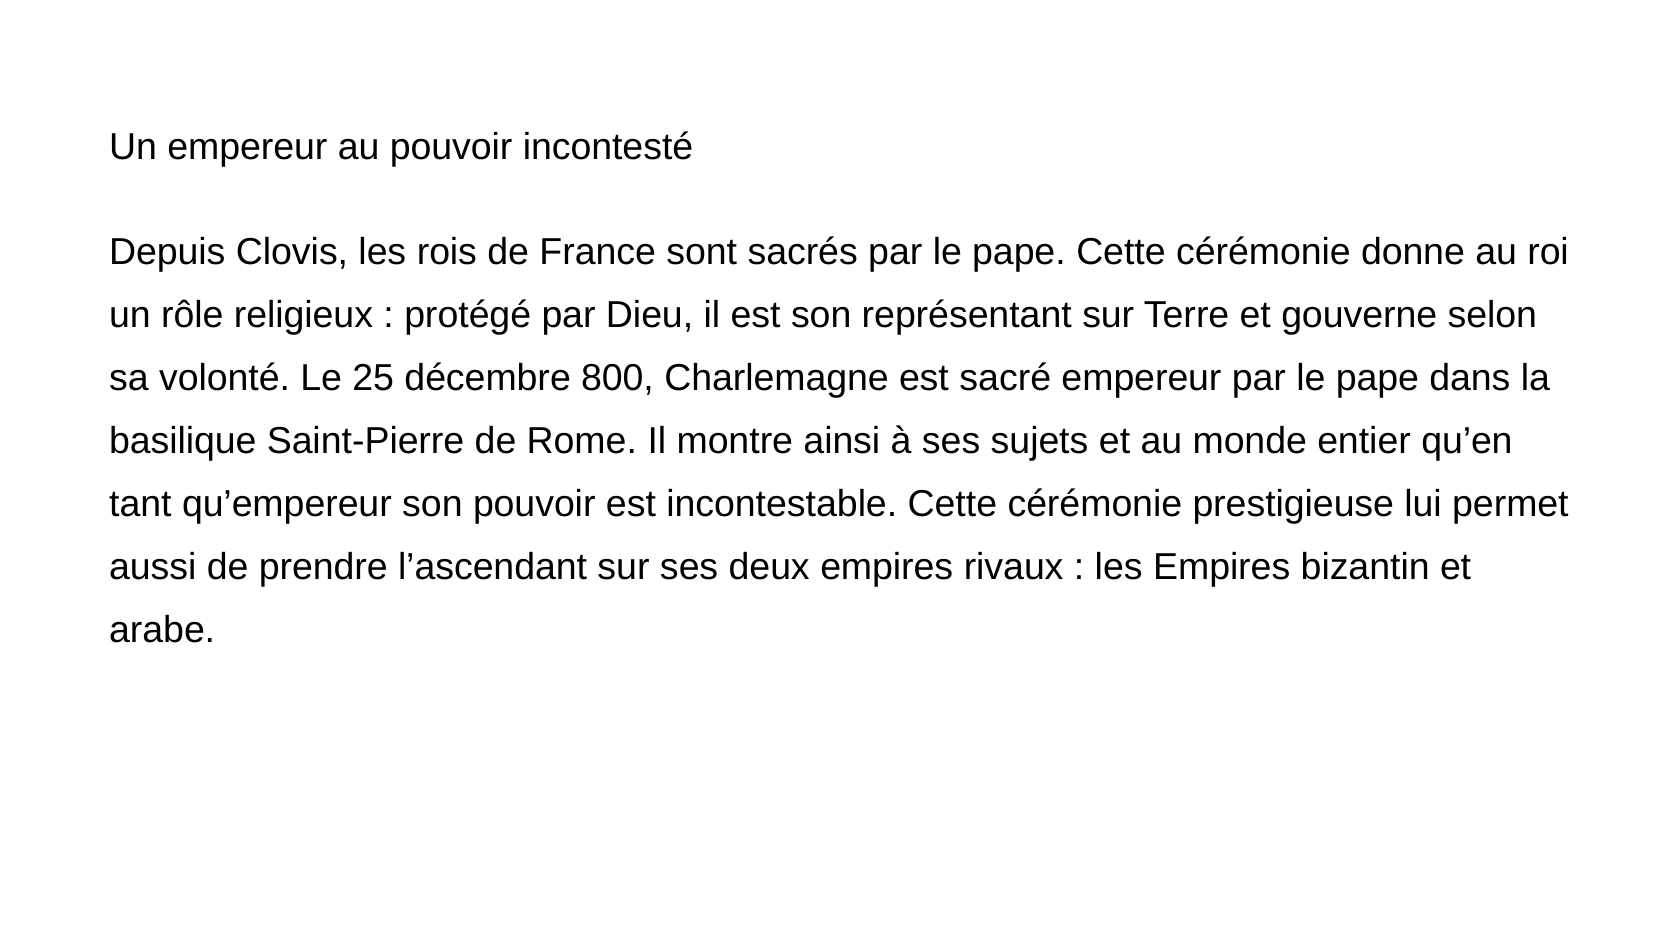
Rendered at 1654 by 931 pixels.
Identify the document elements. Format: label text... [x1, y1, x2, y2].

text_box Un empereur au pouvoir incontesté Depuis Clovis, les rois de France sont sacrés par le pape. Cette cérémonie donne au roi un rôle religieux : protégé par Dieu, il est son représentant sur Terre et gouverne selon sa volonté. Le 25 décembre 800, Charlemagne est sacré empereur par le pape dans la basilique Saint-Pierre de Rome. Il montre ainsi à ses sujets et au monde entier qu’en tant qu’empereur son pouvoir est incontestable. Cette cérémonie prestigieuse lui permet aussi de prendre l’ascendant sur ses deux empires rivaux : les Empires bizantin et arabe. [94, 118, 1595, 784]
